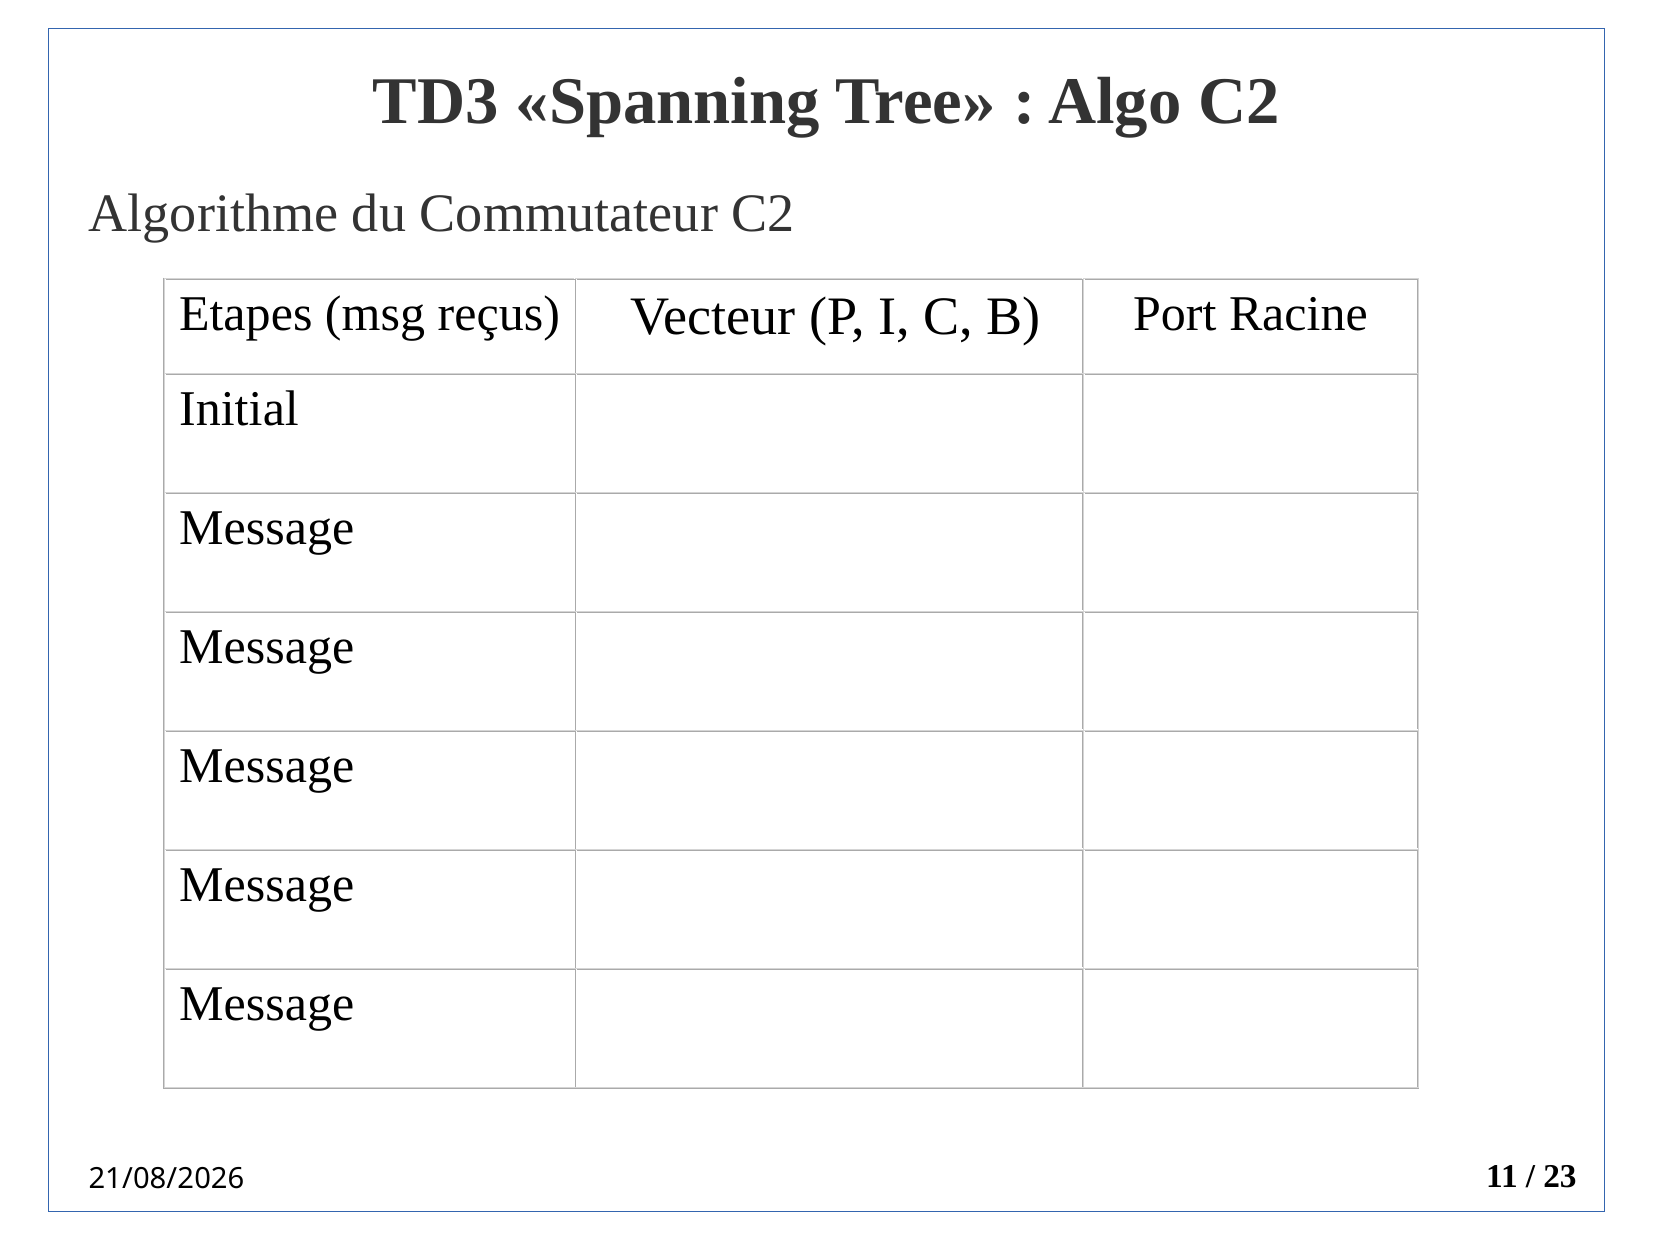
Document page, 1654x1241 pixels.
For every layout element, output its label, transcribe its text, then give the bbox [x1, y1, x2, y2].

table_header Vecteur (P, I, C, B) [577, 280, 1082, 373]
table_cell Message [166, 613, 575, 729]
table_header Port Racine [1085, 280, 1417, 373]
table_cell [1085, 970, 1417, 1087]
table_cell Message [166, 851, 575, 967]
table_cell [1085, 732, 1417, 848]
title TD3 «Spanning Tree» : Algo C2 [88, 61, 1565, 142]
table_cell Message [166, 970, 575, 1087]
table_cell [1085, 494, 1417, 610]
table_cell [1085, 851, 1417, 967]
table_cell [1085, 613, 1417, 729]
table_cell [577, 375, 1082, 491]
table_cell [577, 851, 1082, 967]
table_cell [577, 732, 1082, 848]
table_cell Message [166, 732, 575, 848]
table_cell Initial [166, 375, 575, 491]
table_cell [577, 613, 1082, 729]
table_cell [577, 970, 1082, 1087]
list Algorithme du Commutateur C2 [88, 183, 1565, 1123]
table_cell [577, 494, 1082, 610]
table_cell [1085, 375, 1417, 491]
table_header Etapes (msg reçus) [166, 280, 575, 373]
table_cell Message [166, 494, 575, 610]
